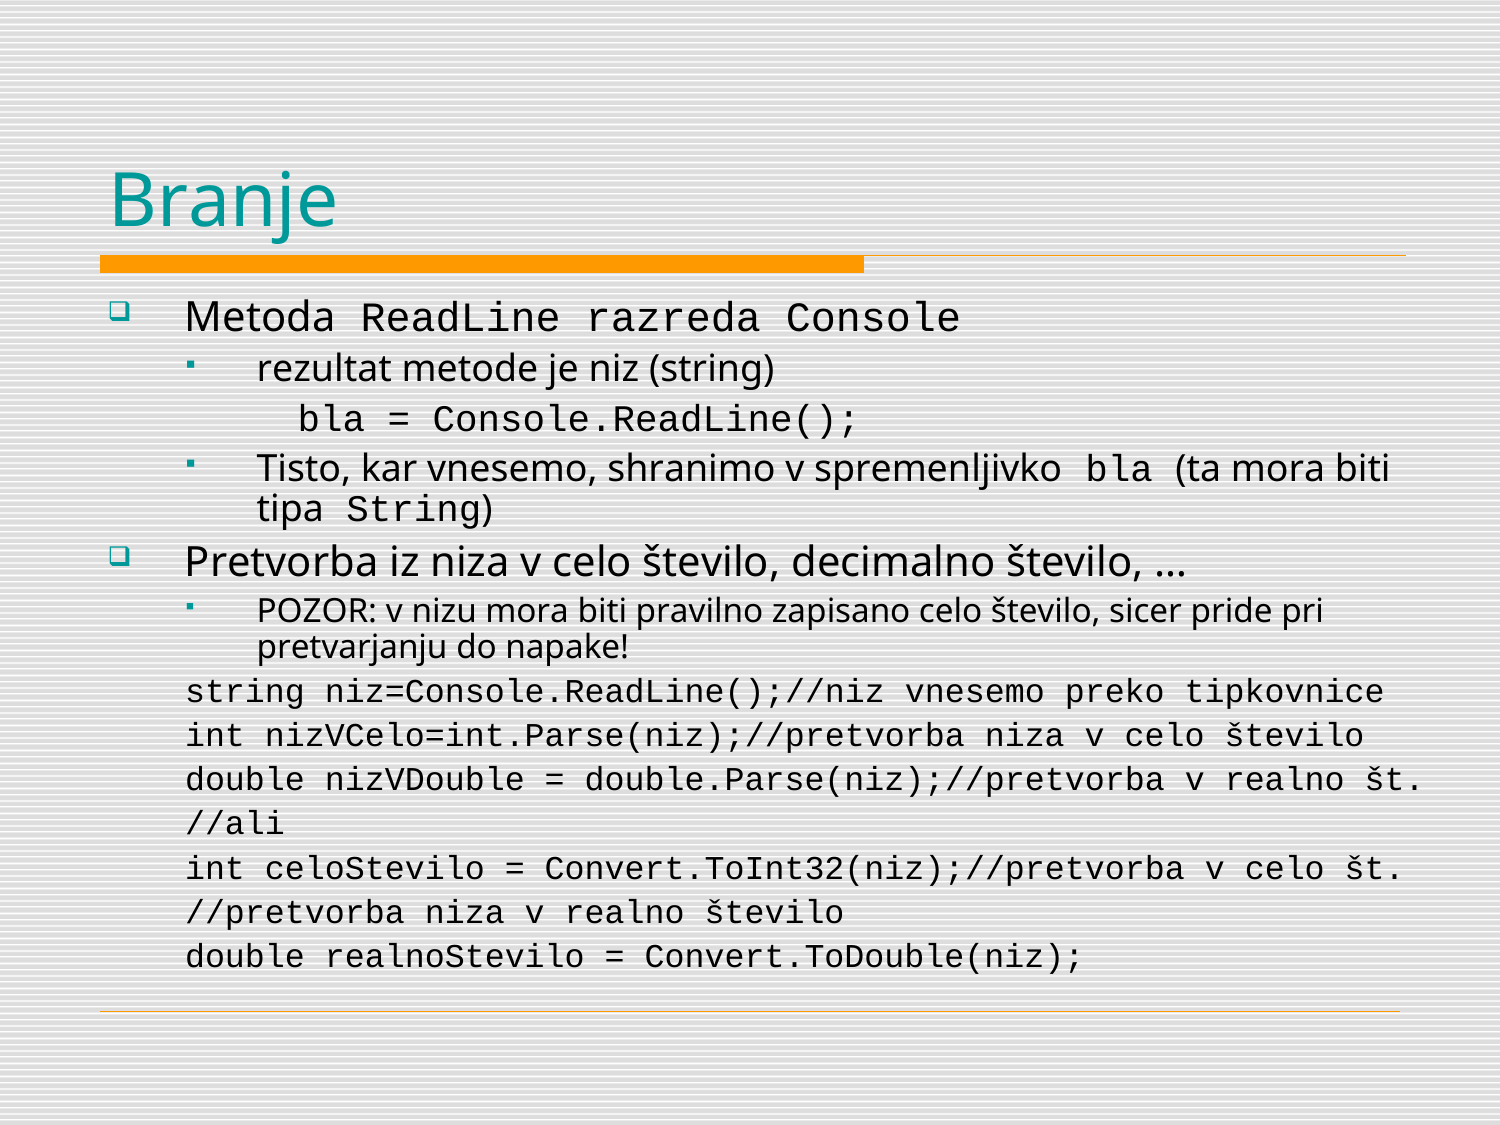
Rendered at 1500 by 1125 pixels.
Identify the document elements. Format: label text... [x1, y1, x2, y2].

title Branje [94, 49, 1407, 250]
list Metoda ReadLine razreda Console rezultat metode je niz (string) bla = Console.ReadLine(); Tisto, kar vnesemo, shranimo v spremenljivko bla (ta mora biti tipa String) Pretvorba iz niza v celo število, decimalno število, … POZOR: v nizu mora biti pravilno zapisano celo število, sicer pride pri pretvarjanju do napake! string niz=Console.ReadLine();//niz vnesemo preko tipkovnice int nizVCelo=int.Parse(niz);//pretvorba niza v celo število double nizVDouble = double.Parse(niz);//pretvorba v realno št. //ali int celoStevilo = Convert.ToInt32(niz);//pretvorba v celo št. //pretvorba niza v realno število double realnoStevilo = Convert.ToDouble(niz); [92, 287, 1471, 988]
picture [0, 0, 1500, 1125]
